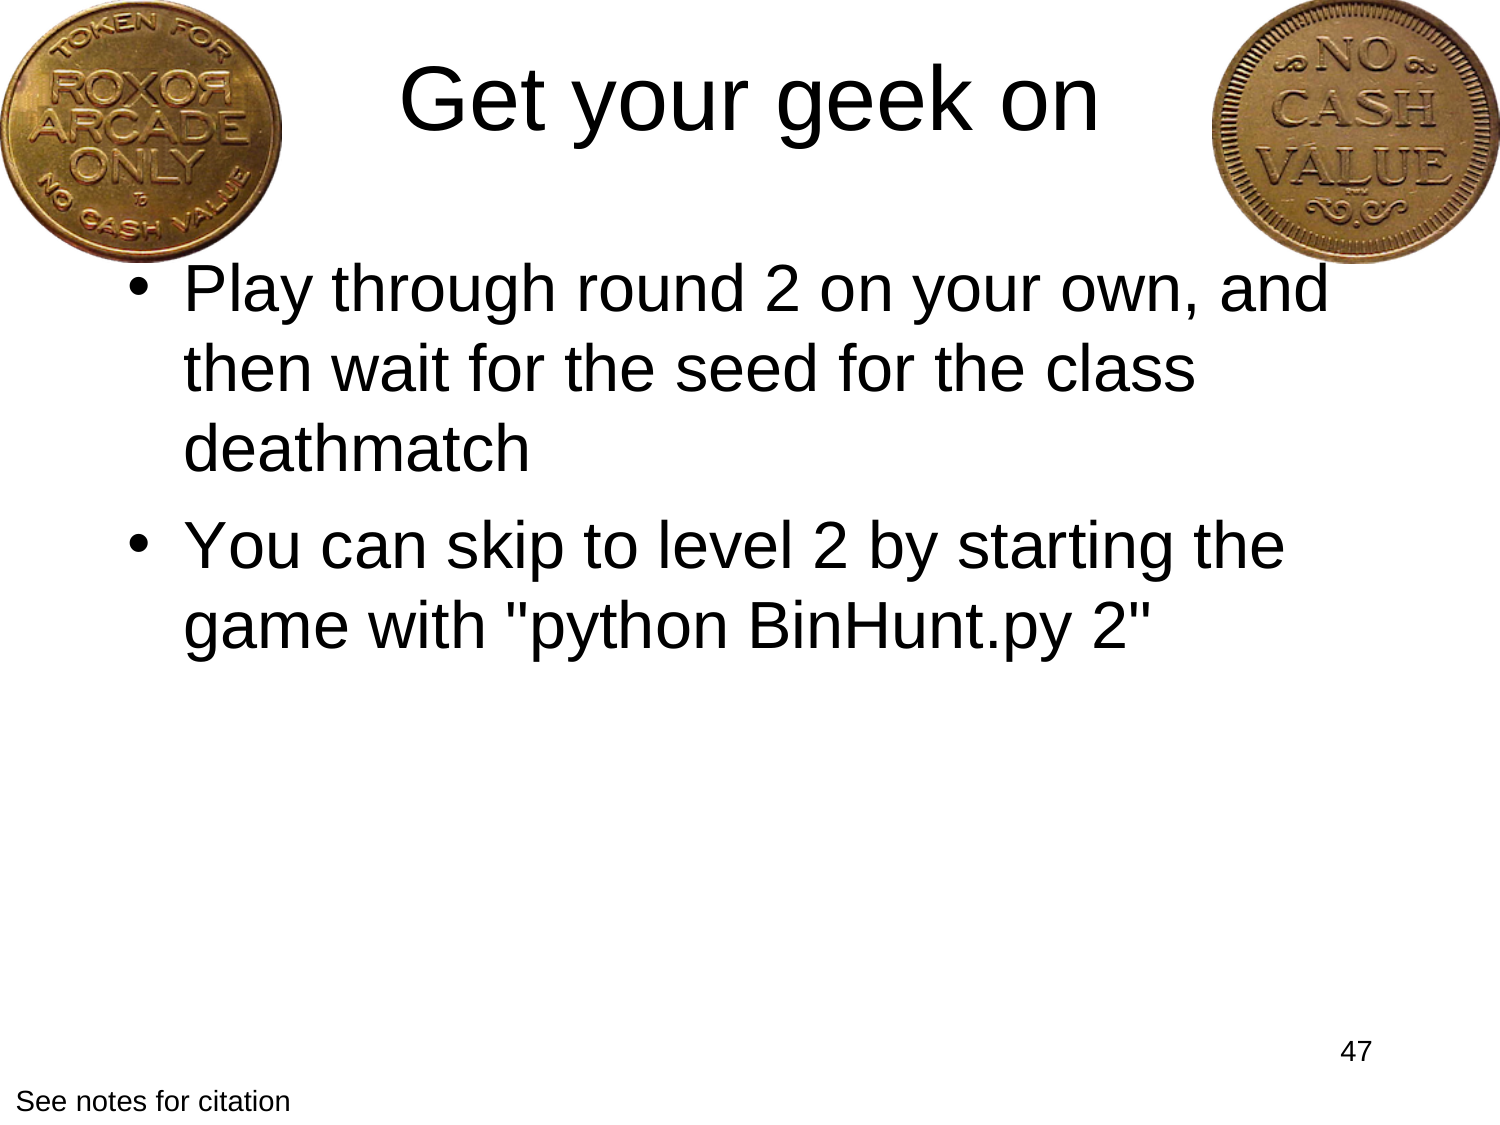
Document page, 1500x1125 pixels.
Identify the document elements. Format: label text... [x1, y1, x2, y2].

text_box 103 [1074, 1025, 1388, 1101]
title Get your geek on [282, 0, 1212, 188]
picture [1212, 0, 1500, 265]
picture [0, 0, 282, 263]
text_box See notes for citation [0, 1074, 307, 1125]
list Play through round 2 on your own, and then wait for the seed for the class deathmatch You can skip to level 2 by starting the game with "python BinHunt.py 2" [112, 237, 1388, 1051]
